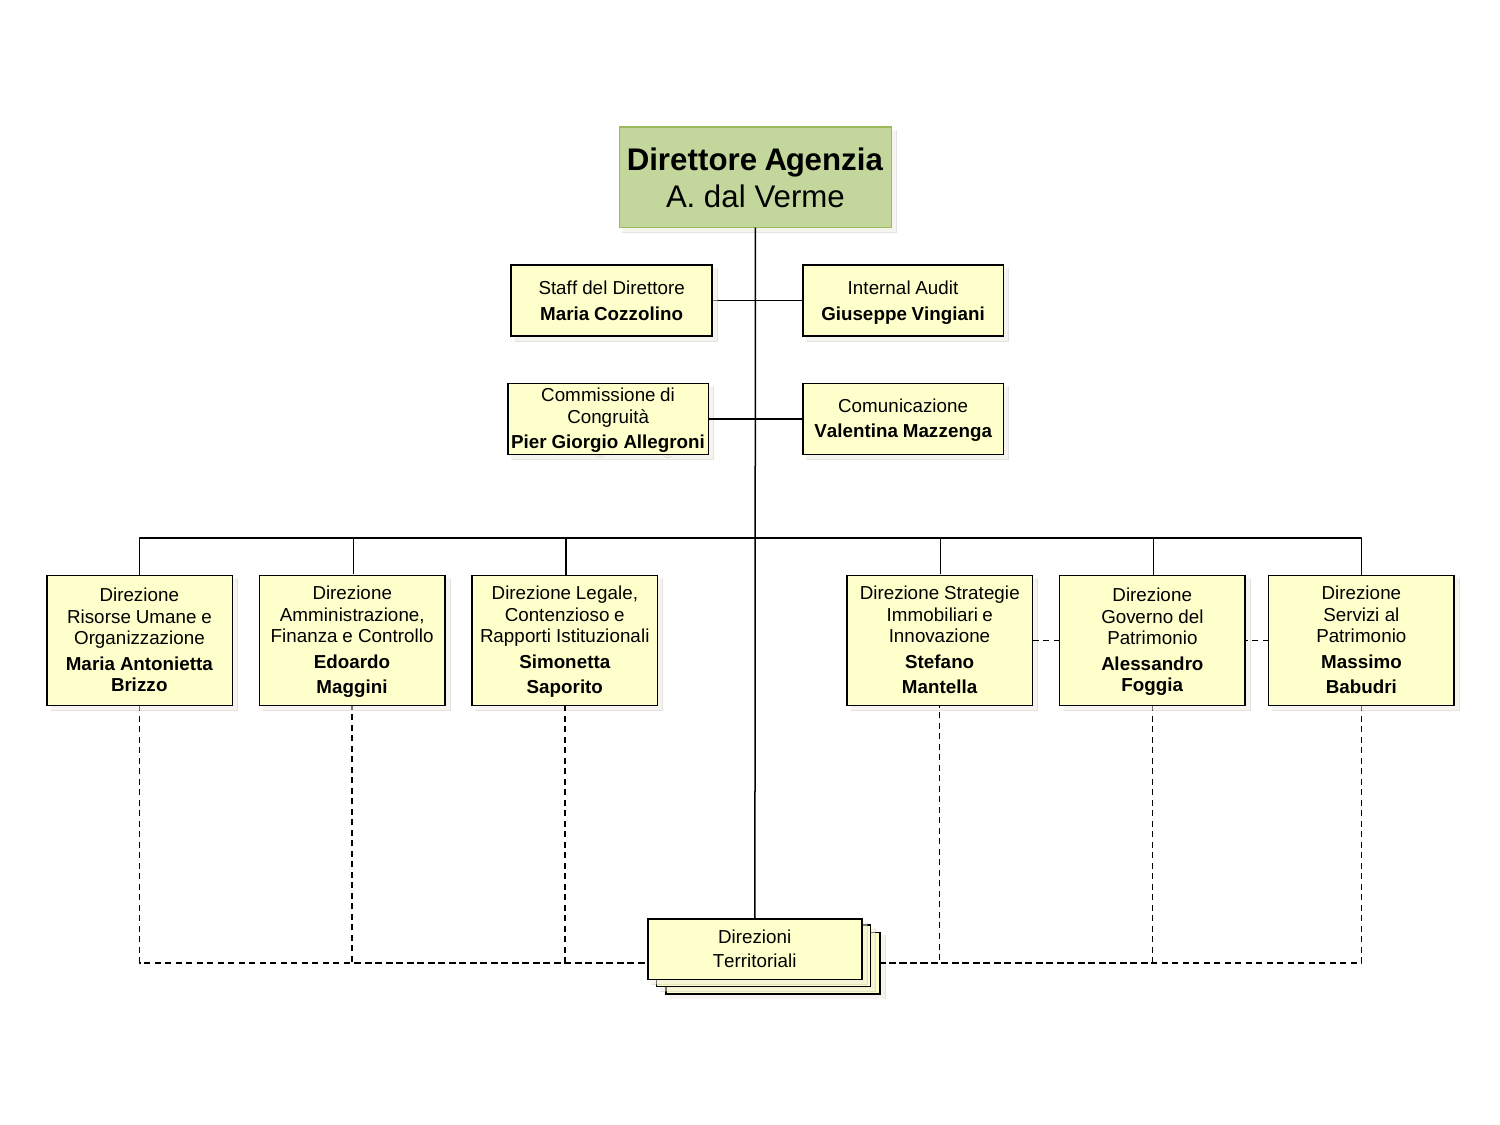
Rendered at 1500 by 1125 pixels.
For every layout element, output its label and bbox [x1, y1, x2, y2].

picture [45, 126, 1495, 999]
